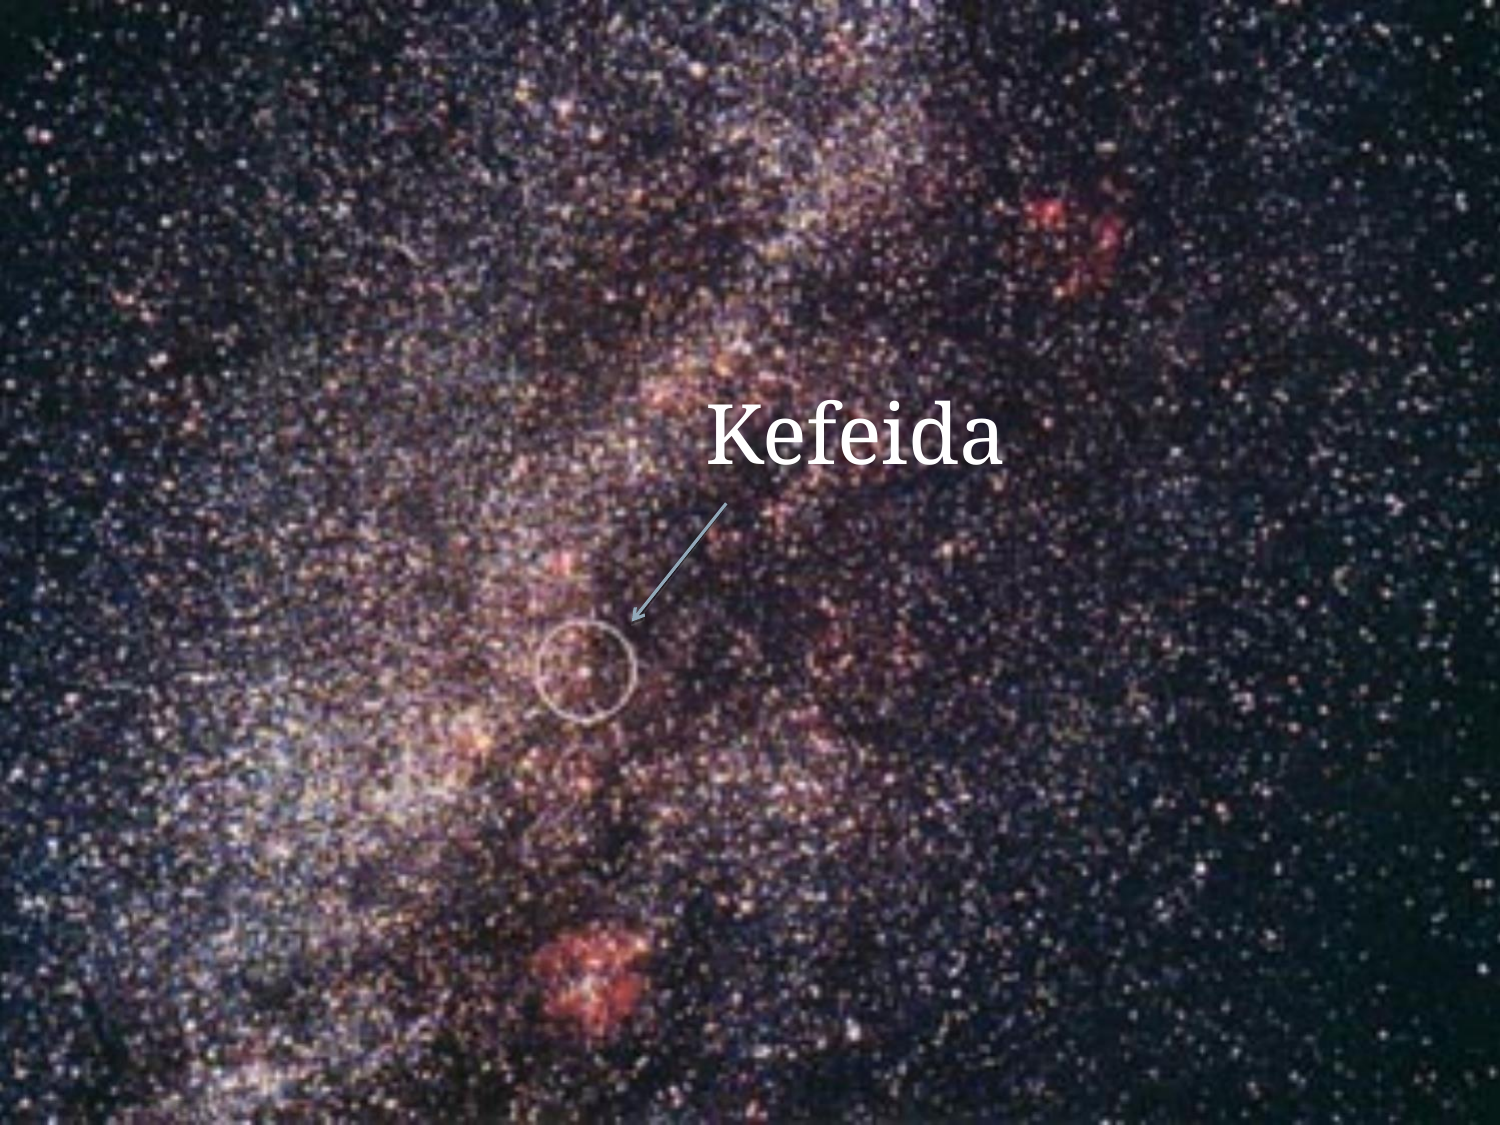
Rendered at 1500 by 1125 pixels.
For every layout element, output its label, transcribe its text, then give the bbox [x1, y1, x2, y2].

text_box Kefeida [690, 373, 1353, 489]
picture [0, 0, 1500, 1125]
